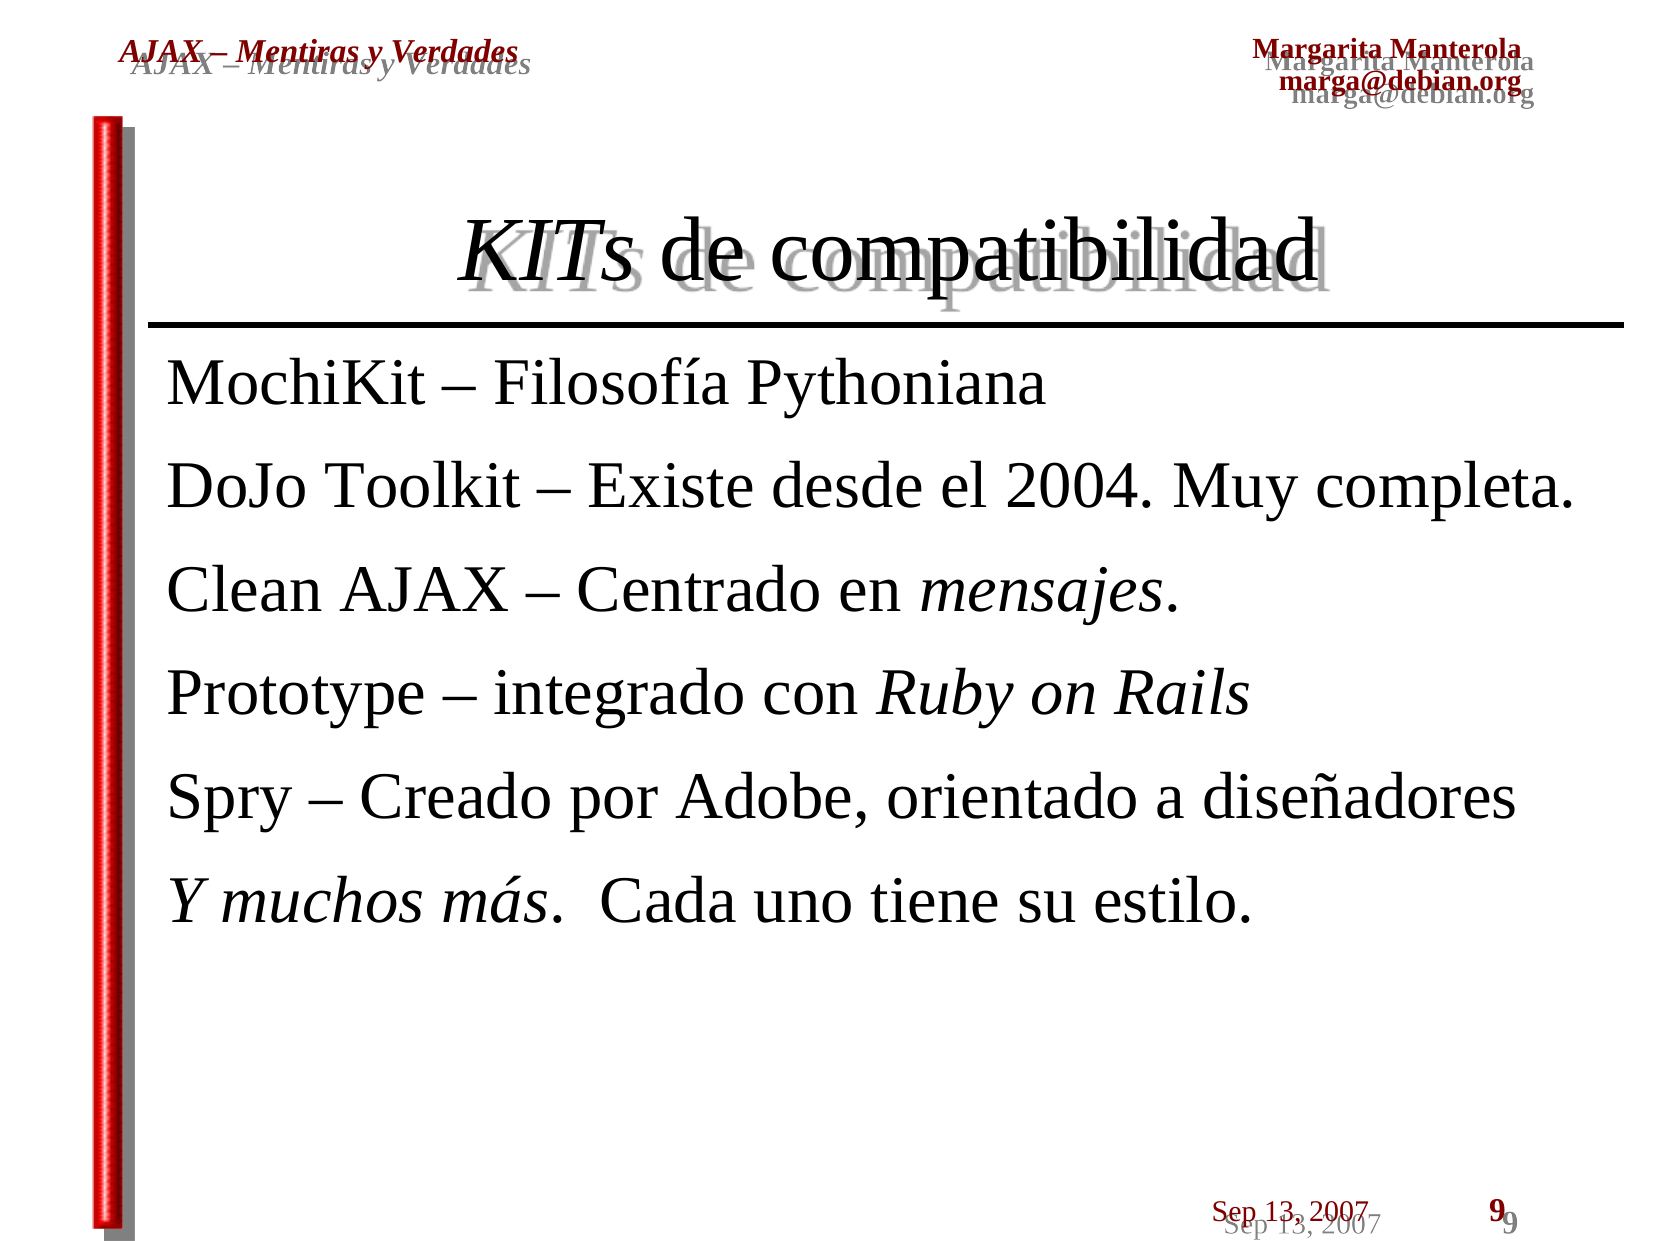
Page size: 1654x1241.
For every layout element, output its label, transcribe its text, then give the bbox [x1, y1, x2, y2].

list MochiKit – Filosofía Pythoniana DoJo Toolkit – Existe desde el 2004. Muy completa. Clean AJAX – Centrado en mensajes. Prototype – integrado con Ruby on Rails Spry – Creado por Adobe, orientado a diseñadores Y muchos más. Cada uno tiene su estilo. [149, 344, 1654, 1134]
title KITs de compatibilidad [137, 171, 1642, 327]
picture [94, 117, 122, 1228]
